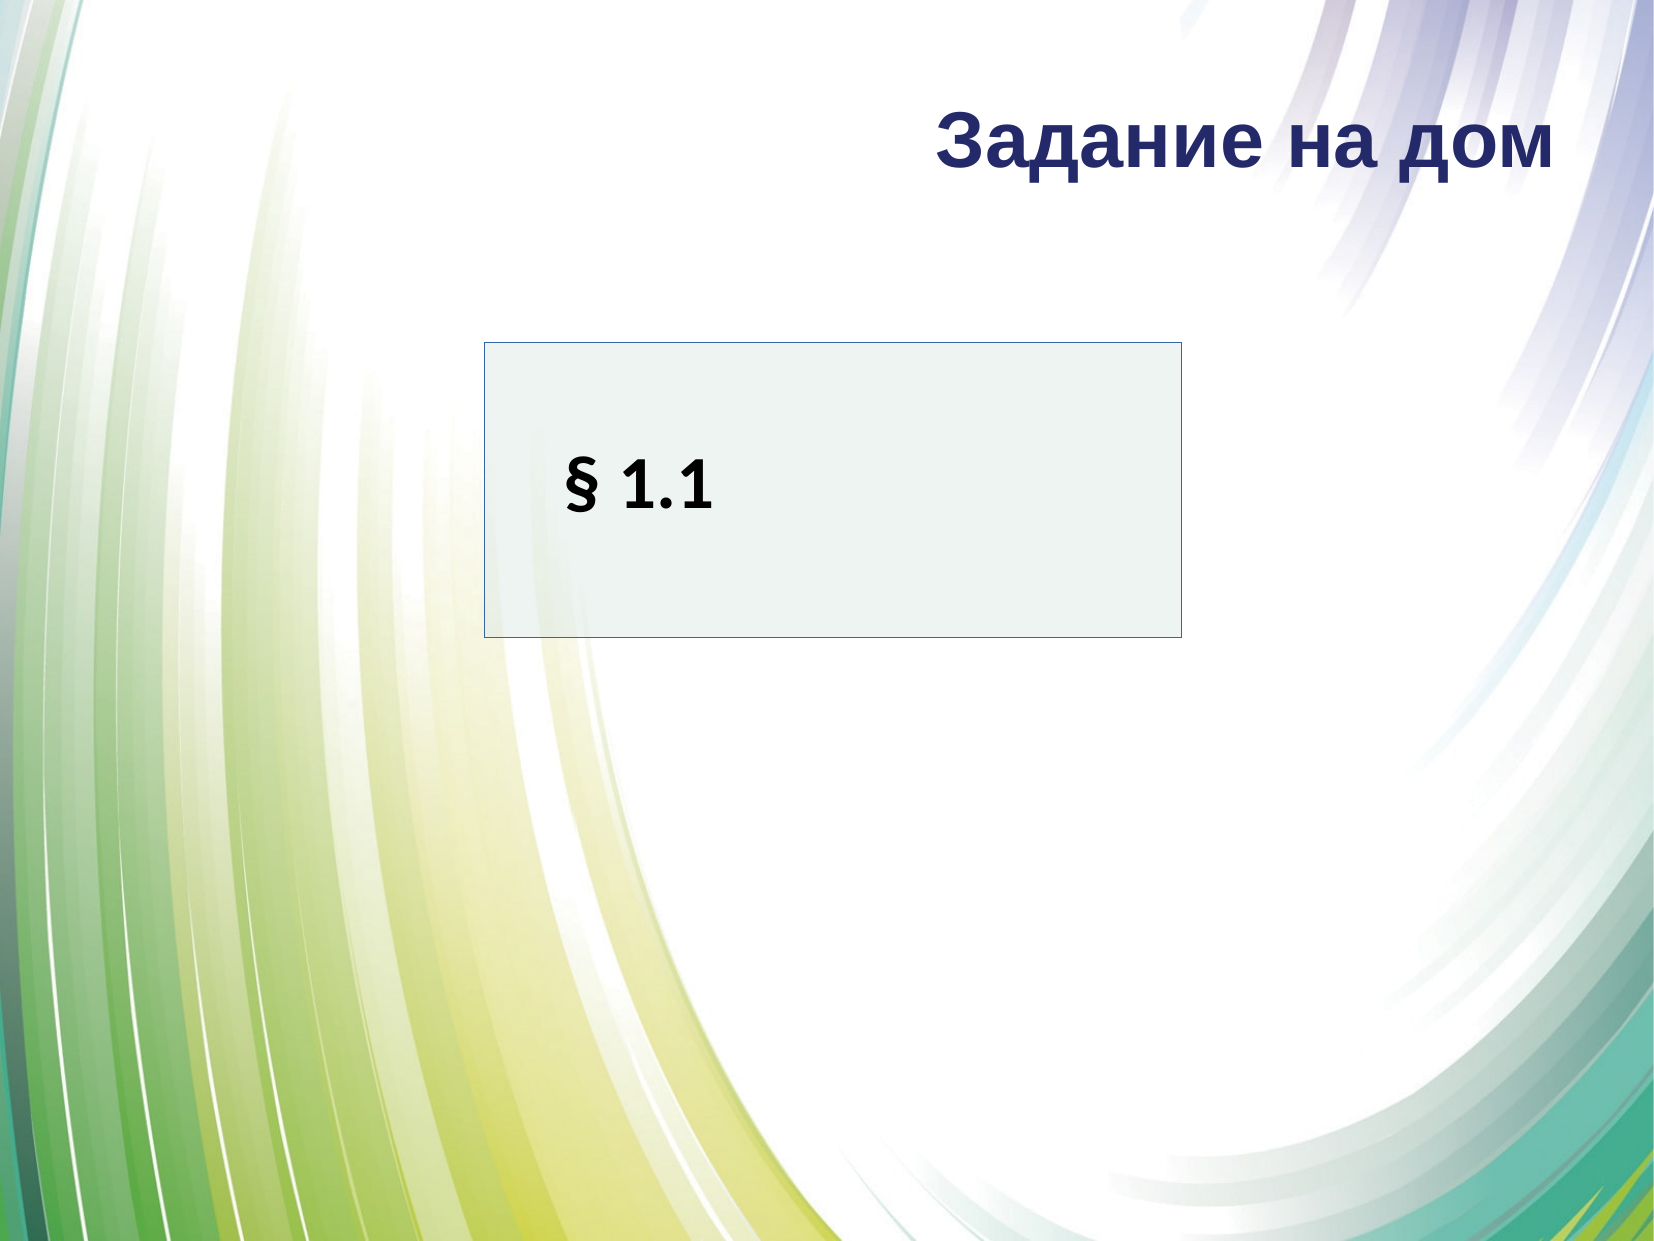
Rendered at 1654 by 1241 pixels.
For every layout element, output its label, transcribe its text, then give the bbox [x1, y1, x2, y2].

picture [0, 0, 1654, 1241]
text_box § 1.1 [484, 342, 1182, 638]
text_box Задание на дом [58, 58, 1571, 215]
